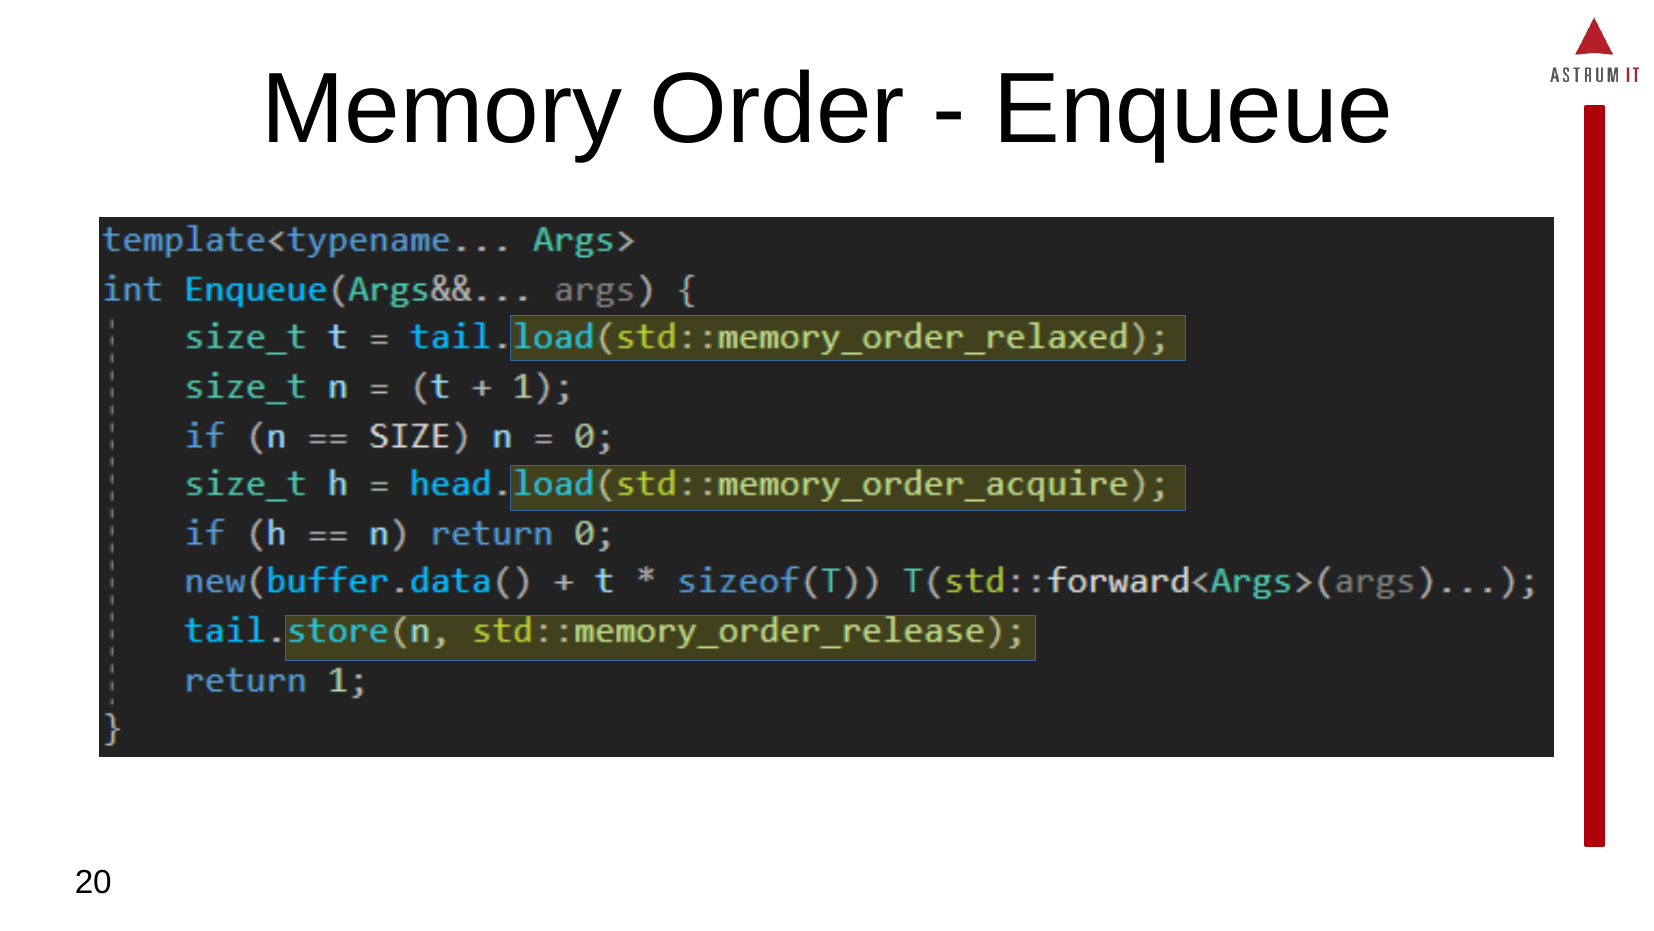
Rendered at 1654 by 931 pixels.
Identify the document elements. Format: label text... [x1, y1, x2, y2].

picture [99, 217, 1554, 757]
text_box [510, 315, 1186, 361]
picture [1550, 17, 1639, 82]
text_box [510, 465, 1186, 511]
title Memory Order - Enqueue [114, 30, 1541, 186]
text_box [285, 615, 1036, 661]
